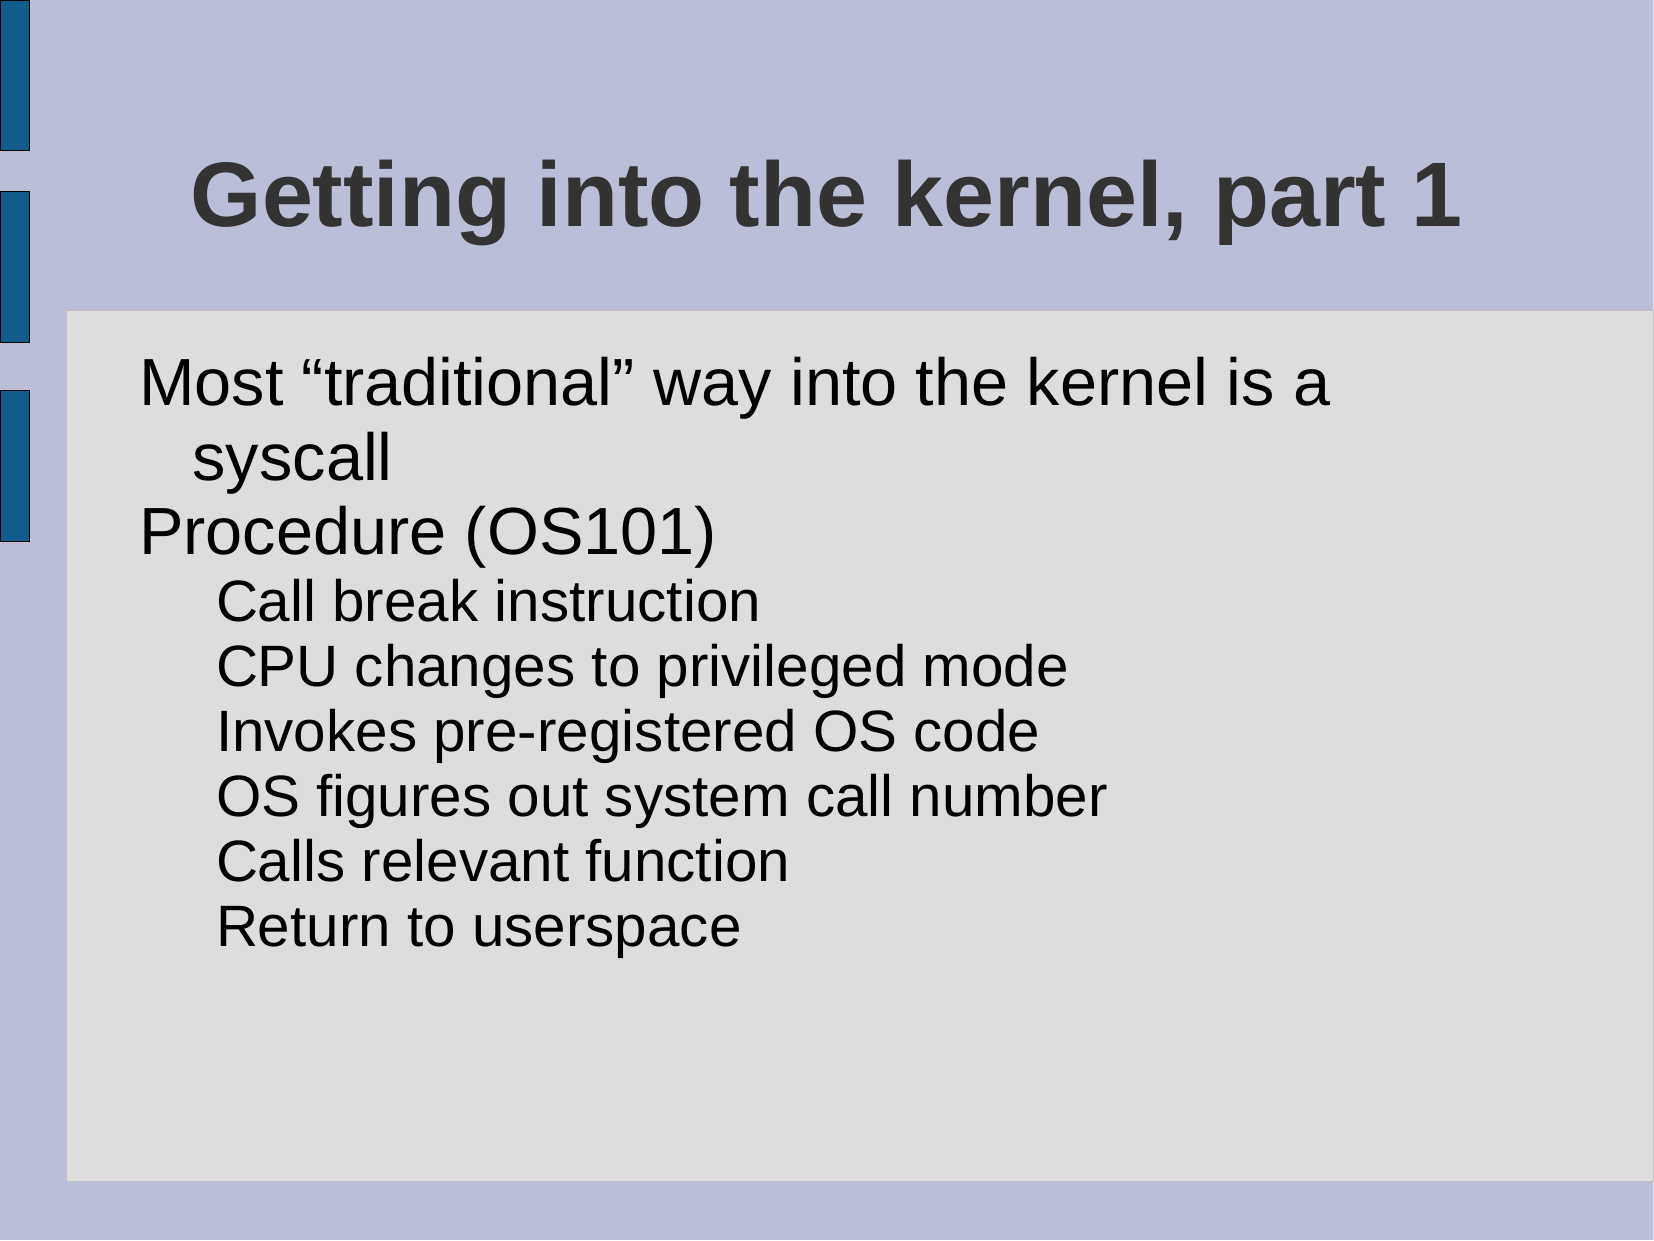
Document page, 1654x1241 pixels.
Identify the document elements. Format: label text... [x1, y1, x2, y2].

title Getting into the kernel, part 1 [121, 98, 1534, 291]
list Most “traditional” way into the kernel is a syscall Procedure (OS101) Call break instruction CPU changes to privileged mode Invokes pre-registered OS code OS figures out system call number Calls relevant function Return to userspace [121, 344, 1534, 1112]
